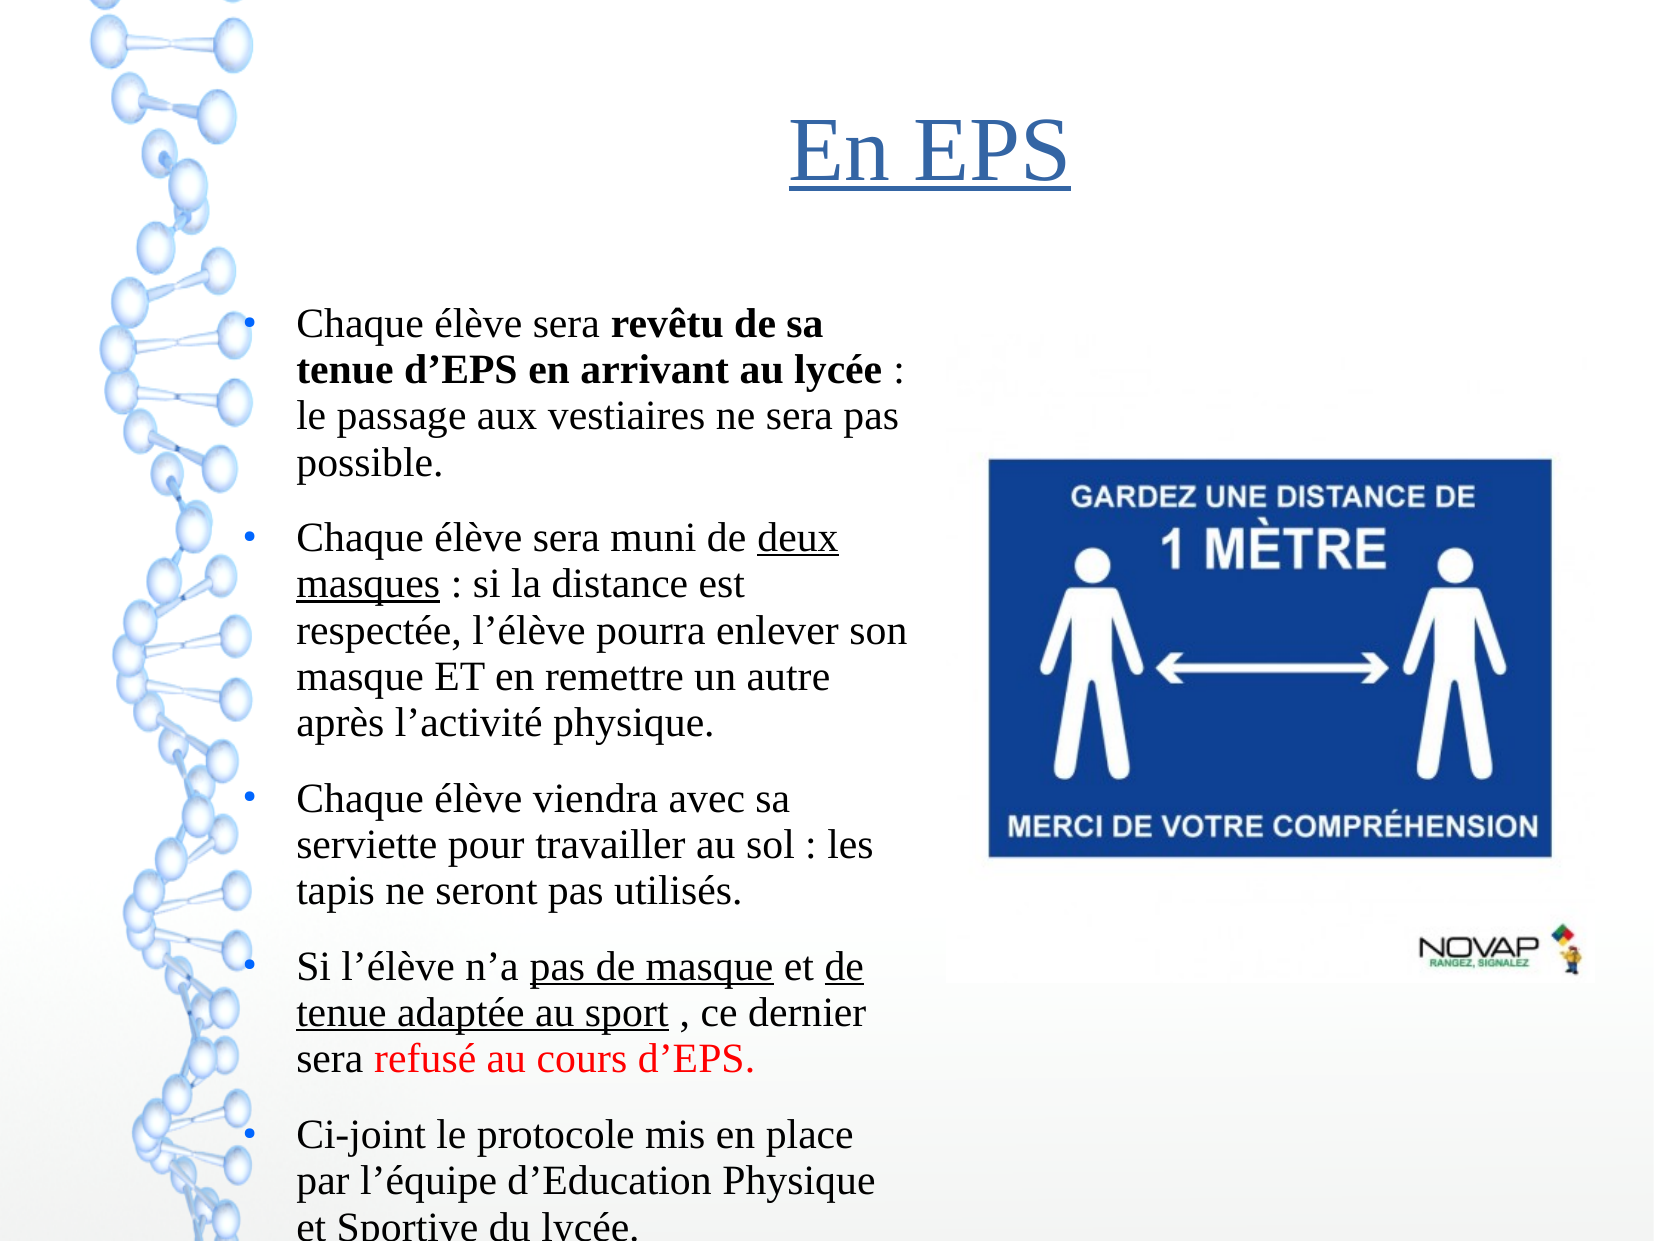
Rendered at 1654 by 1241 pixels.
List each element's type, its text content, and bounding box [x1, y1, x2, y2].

title En EPS [265, 47, 1595, 252]
picture [615, 1223, 624, 1230]
list Chaque élève sera revêtu de sa tenue d’EPS en arrivant au lycée : le passage aux vestiaires ne sera pas possible. Chaque élève sera muni de deux masques : si la distance est respectée, l’élève pourra enlever son masque ET en remettre un autre après l’activité physique. Chaque élève viendra avec sa serviette pour travailler au sol : les tapis ne seront pas utilisés. Si l’élève n’a pas de masque et de tenue adaptée au sport , ce dernier sera refusé au cours d’EPS. Ci-joint le protocole mis en place par l’équipe d’Education Physique et Sportive du lycée. [225, 224, 910, 1144]
picture [301, 1223, 310, 1230]
picture [408, 1224, 419, 1241]
picture [597, 1223, 606, 1230]
picture [365, 1224, 375, 1240]
picture [385, 1223, 396, 1240]
picture [0, 0, 1654, 1241]
picture [464, 1223, 473, 1230]
picture [493, 1223, 503, 1239]
